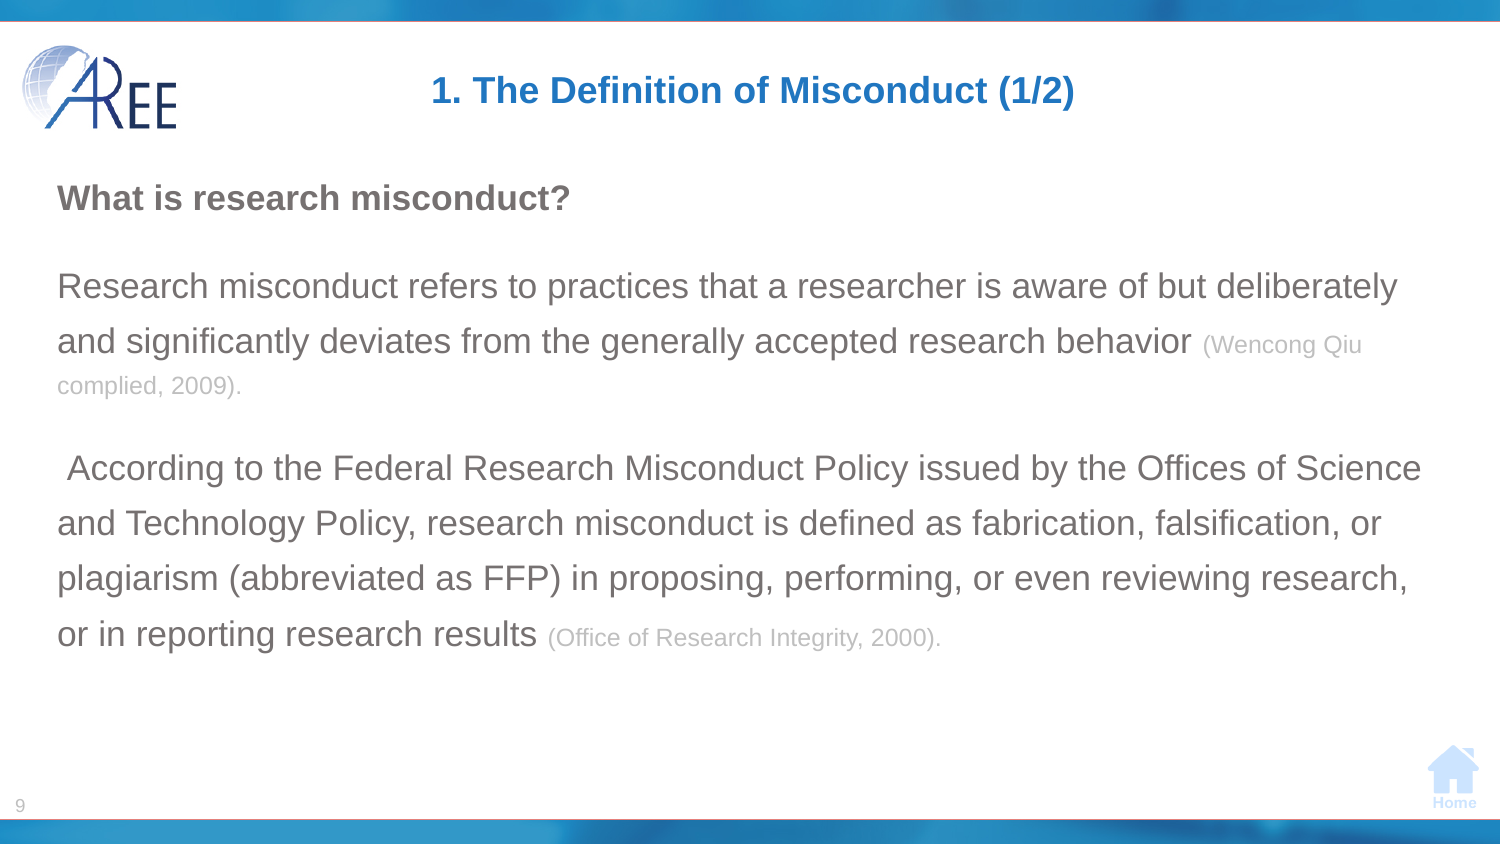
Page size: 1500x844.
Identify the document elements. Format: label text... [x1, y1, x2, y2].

list What is research misconduct? Research misconduct refers to practices that a researcher is aware of but deliberately and significantly deviates from the generally accepted research behavior (Wencong Qiu complied, 2009). According to the Federal Research Misconduct Policy issued by the Offices of Science and Technology Policy, research misconduct is defined as fabrication, falsification, or plagiarism (abbreviated as FFP) in proposing, performing, or even reviewing research, or in reporting research results (Office of Research Integrity, 2000). [42, 154, 1465, 783]
title 1. The Definition of Misconduct (1/2) [415, 63, 1466, 155]
text_box 9 [0, 782, 338, 827]
